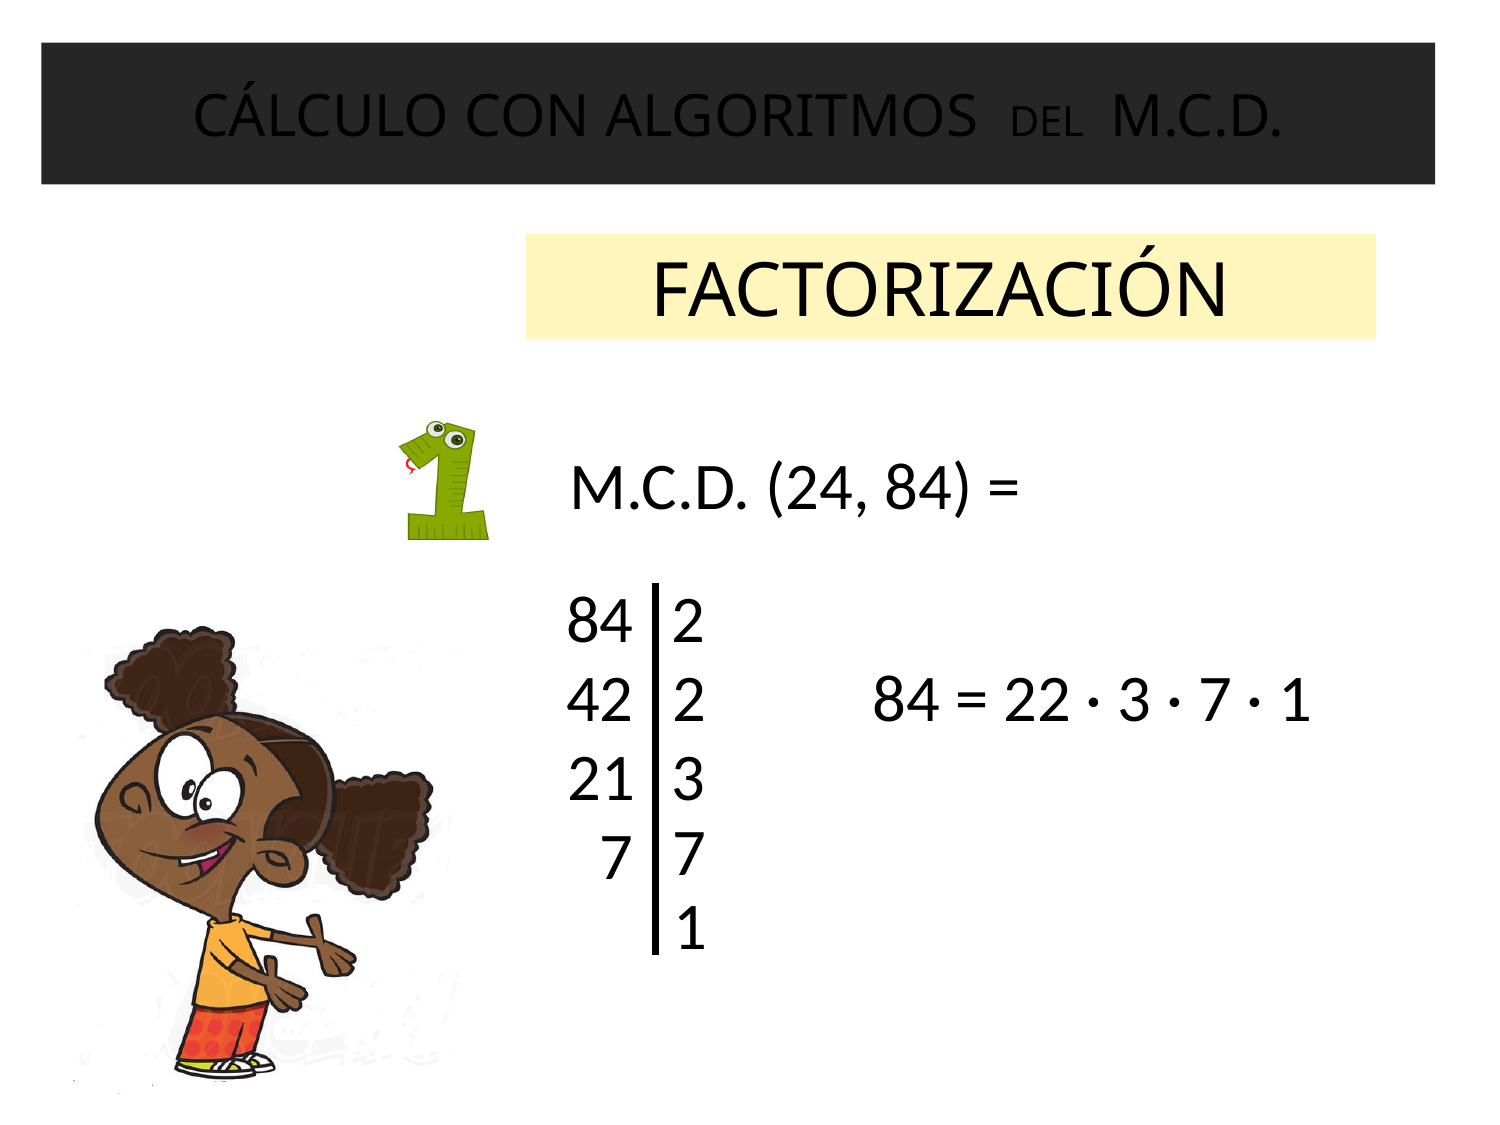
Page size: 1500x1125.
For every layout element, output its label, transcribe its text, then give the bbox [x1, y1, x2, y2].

text_box 2 [658, 647, 763, 743]
text_box 1 [658, 875, 763, 971]
picture [37, 626, 490, 1094]
text_box 7 [658, 801, 763, 875]
text_box CÁLCULO CON ALGORITMOS DEL M.C.D. [41, 42, 1436, 185]
text_box 2 [656, 567, 761, 663]
text_box 3 [656, 726, 761, 822]
text_box 7 [584, 805, 658, 901]
text_box 42 [551, 647, 656, 743]
text_box 21 [552, 743, 656, 822]
picture [395, 420, 501, 548]
text_box 84 = 22 · 3 · 7 · 1 [858, 647, 1373, 743]
text_box FACTORIZACIÓN [525, 233, 1376, 339]
text_box M.C.D. (24, 84) = [554, 435, 1051, 531]
text_box 84 [551, 567, 656, 647]
